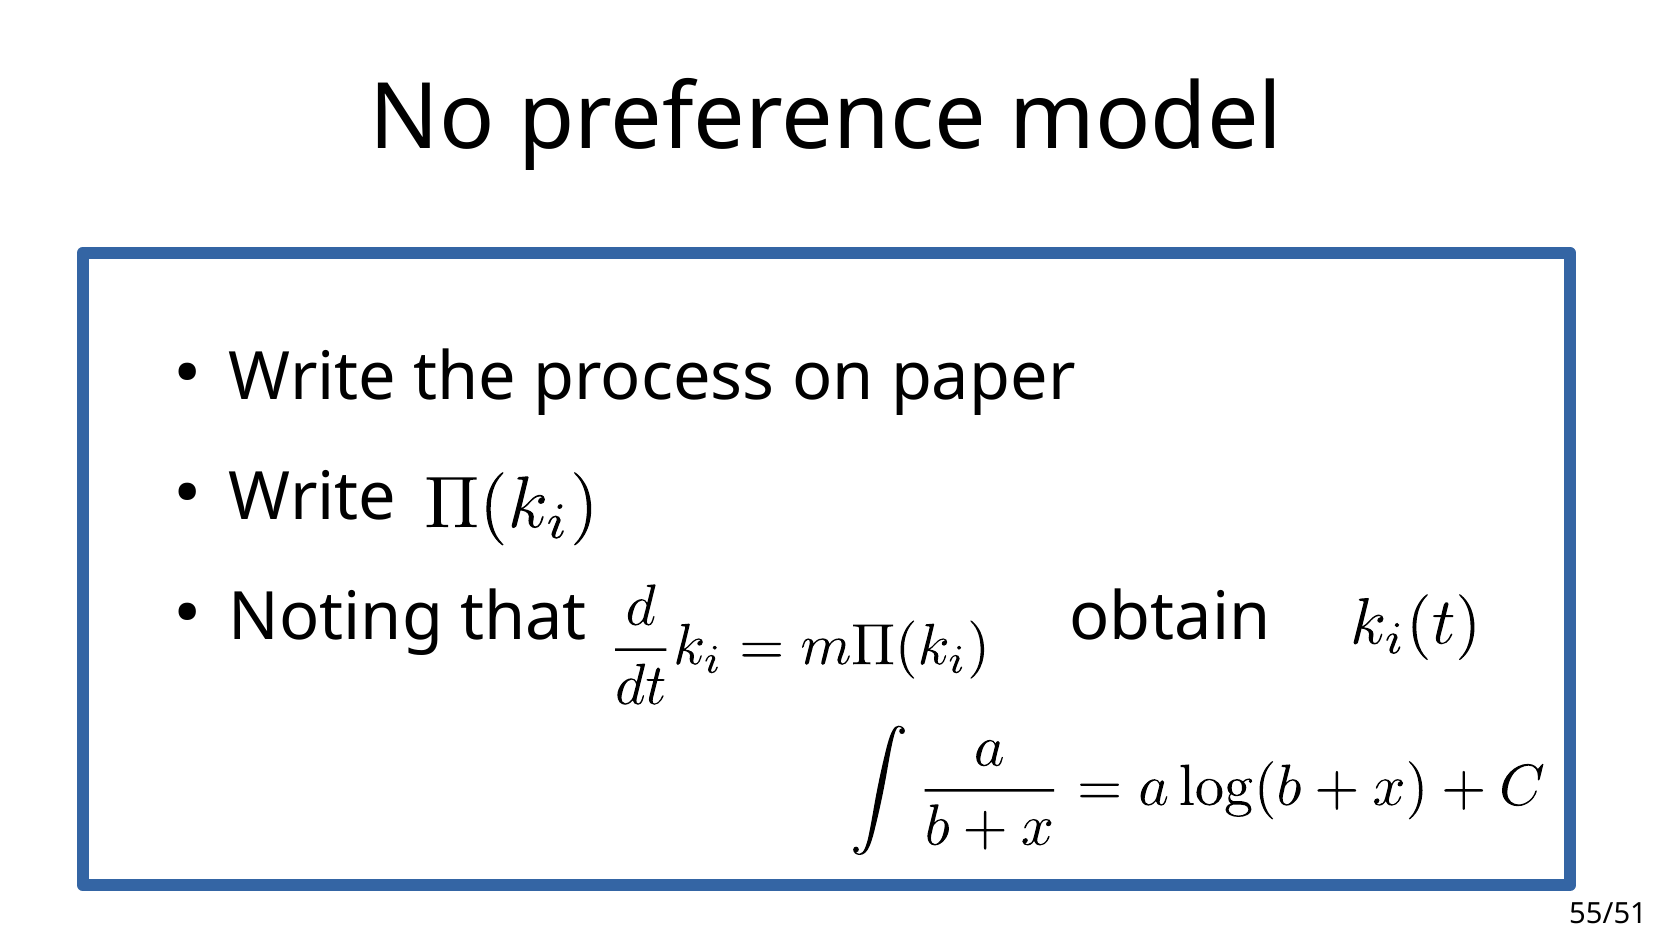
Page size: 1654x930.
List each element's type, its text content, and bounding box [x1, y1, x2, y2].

text_box [849, 725, 1546, 856]
text_box [1350, 594, 1481, 661]
text_box [424, 472, 599, 546]
text_box [615, 584, 990, 705]
title No preference model [82, 1, 1571, 225]
list Write the process on paper Write Noting that obtain [82, 252, 1571, 886]
